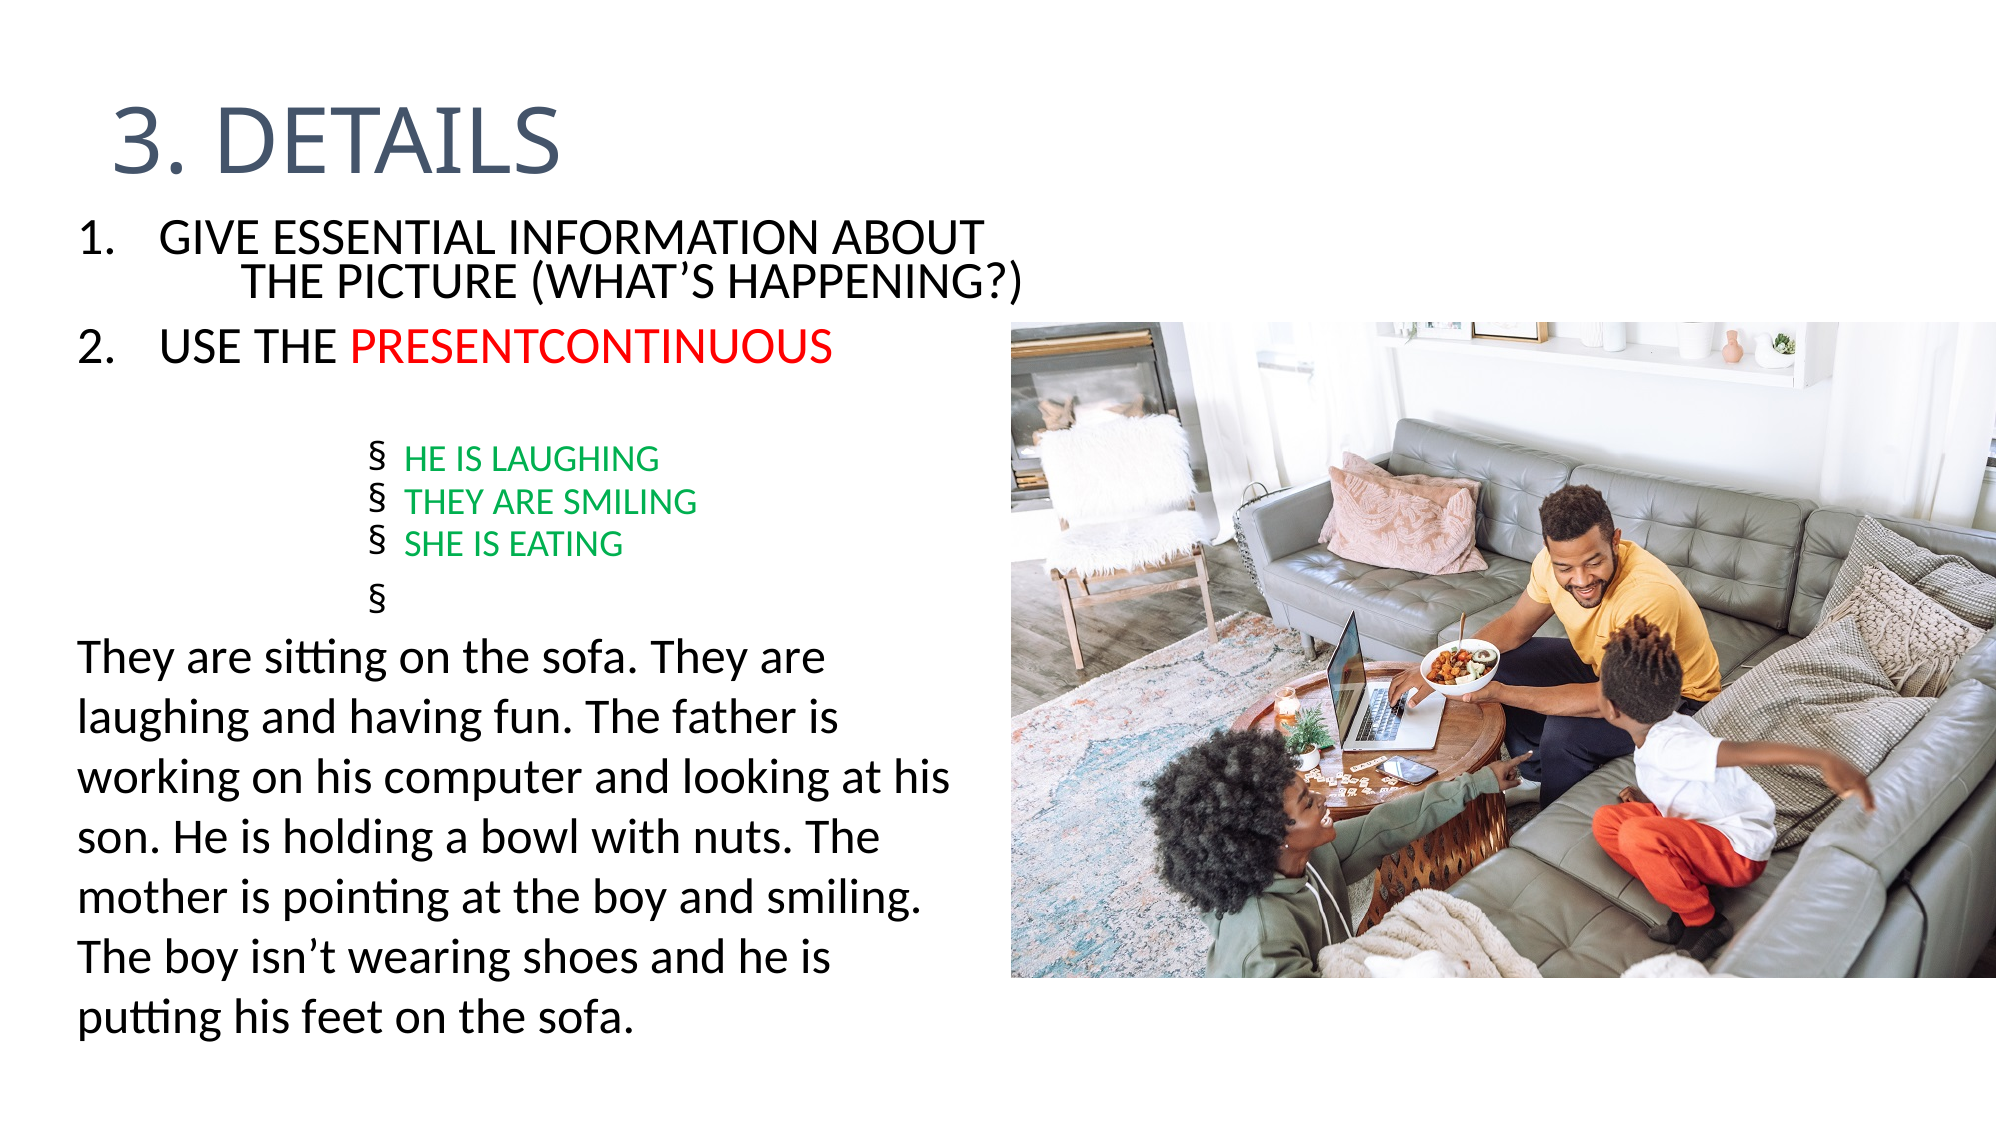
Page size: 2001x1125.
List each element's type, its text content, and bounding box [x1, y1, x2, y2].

list GIVE ESSENTIAL INFORMATION ABOUT THE PICTURE (WHAT’S HAPPENING?) USE THE PRESENTCONTINUOUS HE IS LAUGHING THEY ARE SMILING SHE IS EATING [61, 211, 1052, 617]
text_box They are sitting on the sofa. They are laughing and having fun. The father is working on his computer and looking at his son. He is holding a bowl with nuts. The mother is pointing at the boy and smiling. The boy isn’t wearing shoes and he is putting his feet on the sofa. [61, 616, 973, 1056]
title 3. DETAILS [96, 35, 1822, 253]
picture [1011, 322, 1996, 978]
